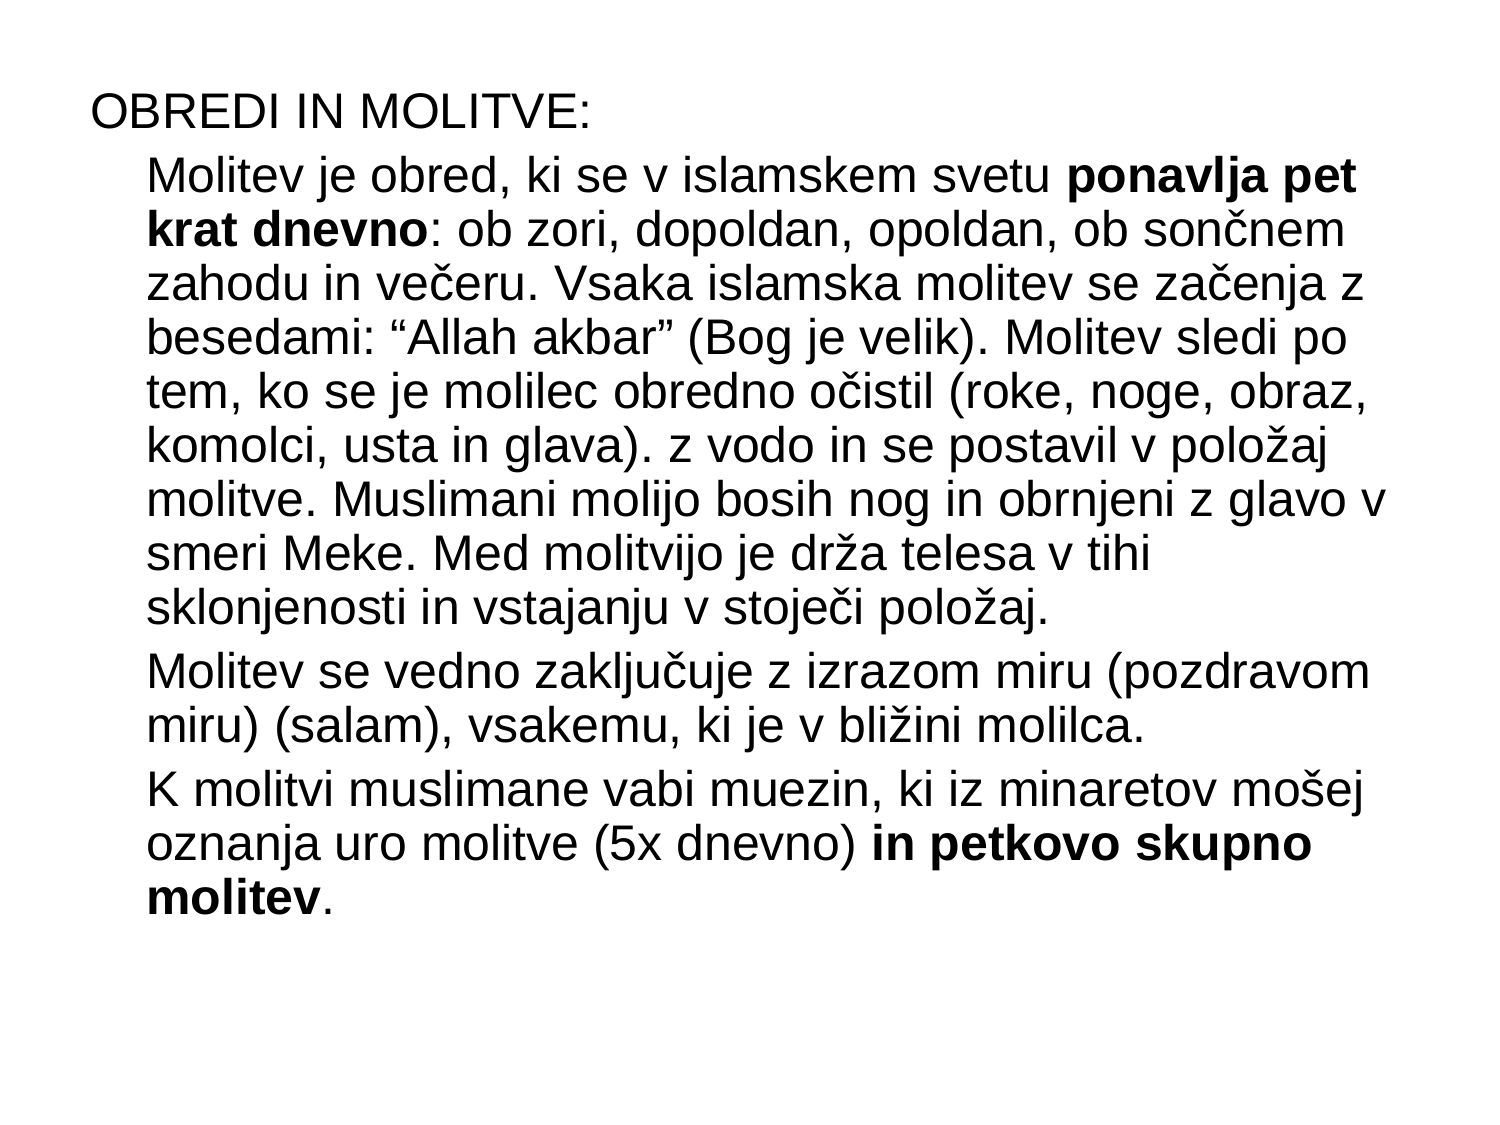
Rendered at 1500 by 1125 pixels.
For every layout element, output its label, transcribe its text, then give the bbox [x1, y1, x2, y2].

list OBREDI IN MOLITVE: Molitev je obred, ki se v islamskem svetu ponavlja pet krat dnevno: ob zori, dopoldan, opoldan, ob sončnem zahodu in večeru. Vsaka islamska molitev se začenja z besedami: “Allah akbar” (Bog je velik). Molitev sledi po tem, ko se je molilec obredno očistil (roke, noge, obraz, komolci, usta in glava). z vodo in se postavil v položaj molitve. Muslimani molijo bosih nog in obrnjeni z glavo v smeri Meke. Med molitvijo je drža telesa v tihi sklonjenosti in vstajanju v stoječi položaj. Molitev se vedno zaključuje z izrazom miru (pozdravom miru) (salam), vsakemu, ki je v bližini molilca. K molitvi muslimane vabi muezin, ki iz minaretov mošej oznanja uro molitve (5x dnevno) in petkovo skupno molitev. [75, 78, 1425, 1005]
